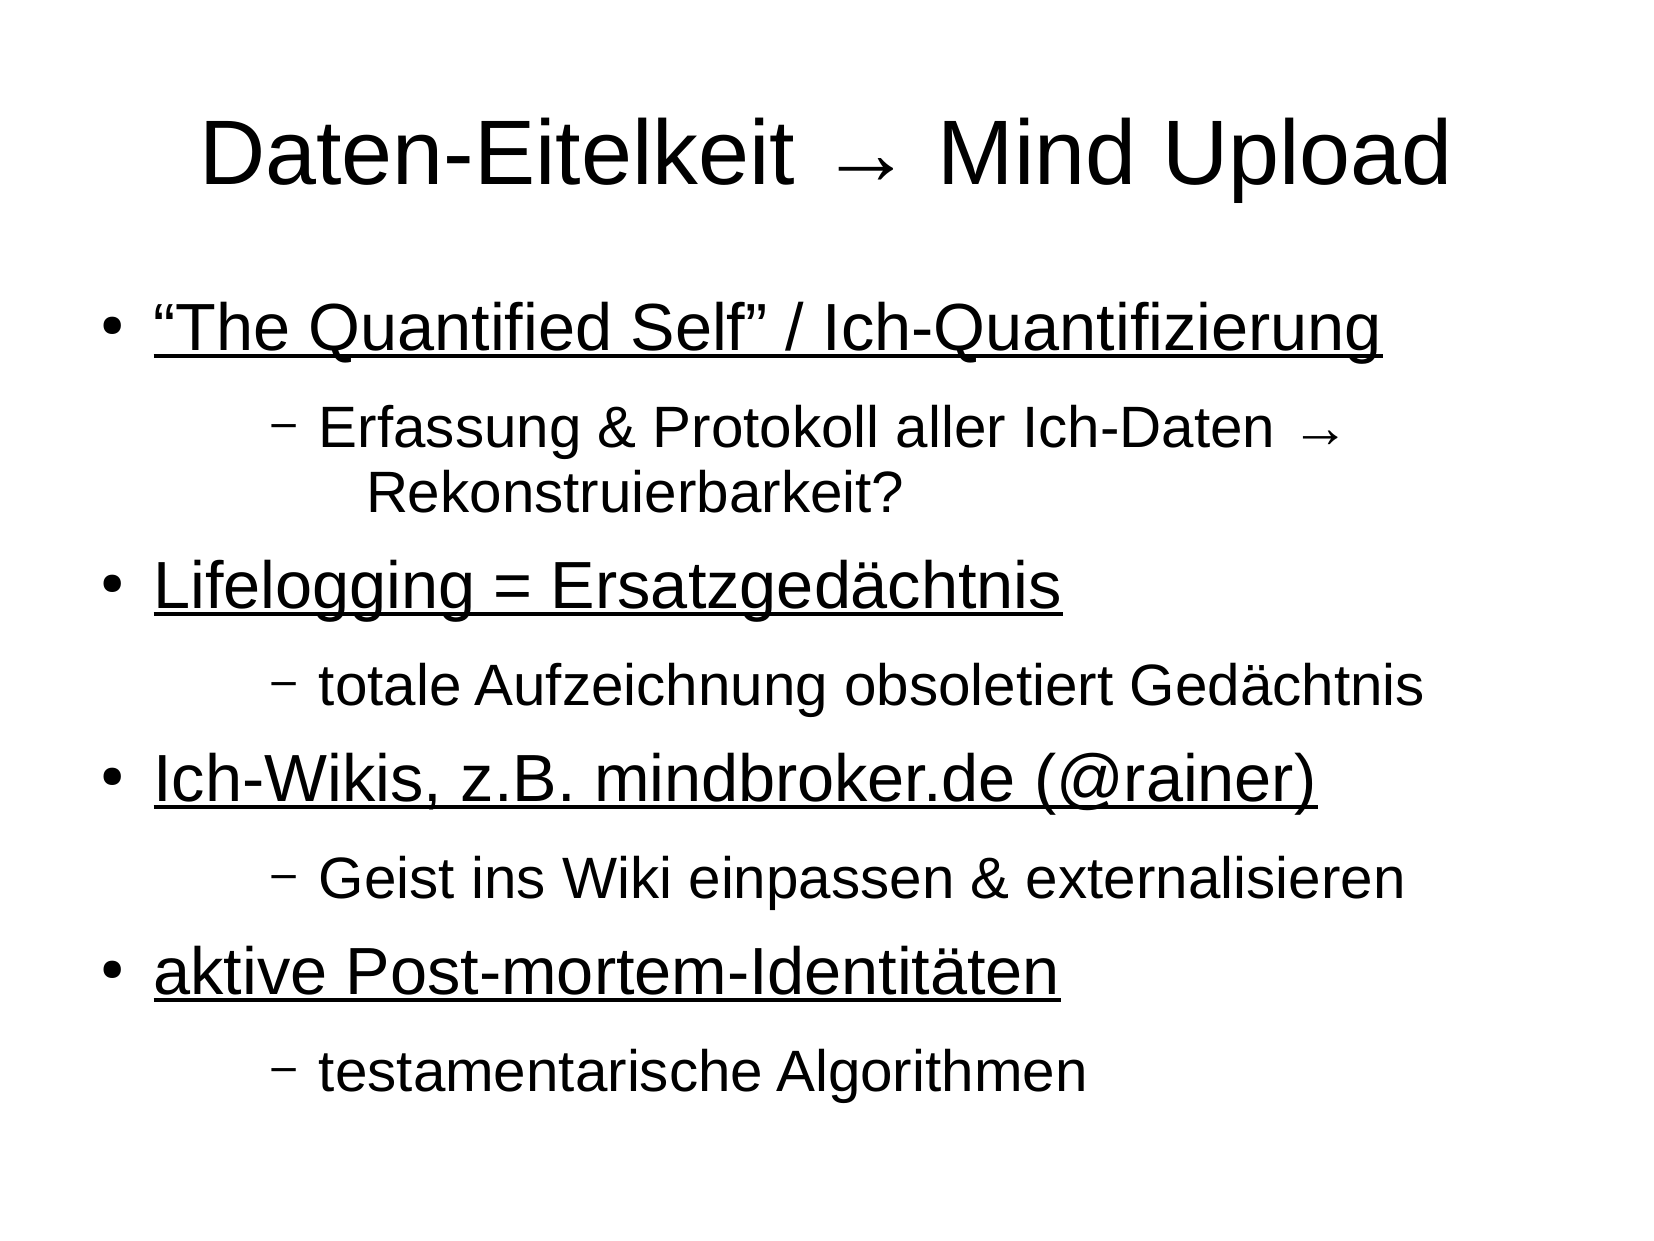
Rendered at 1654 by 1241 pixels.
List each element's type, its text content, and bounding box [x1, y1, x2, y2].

list “The Quantified Self” / Ich-Quantifizierung Erfassung & Protokoll aller Ich-Daten → Rekonstruierbarkeit? Lifelogging = Ersatzgedächtnis totale Aufzeichnung obsoletiert Gedächtnis Ich-Wikis, z.B. mindbroker.de (@rainer) Geist ins Wiki einpassen & externalisieren aktive Post-mortem-Identitäten testamentarische Algorithmen [82, 290, 1571, 1174]
title Daten-Eitelkeit → Mind Upload [82, 49, 1571, 257]
